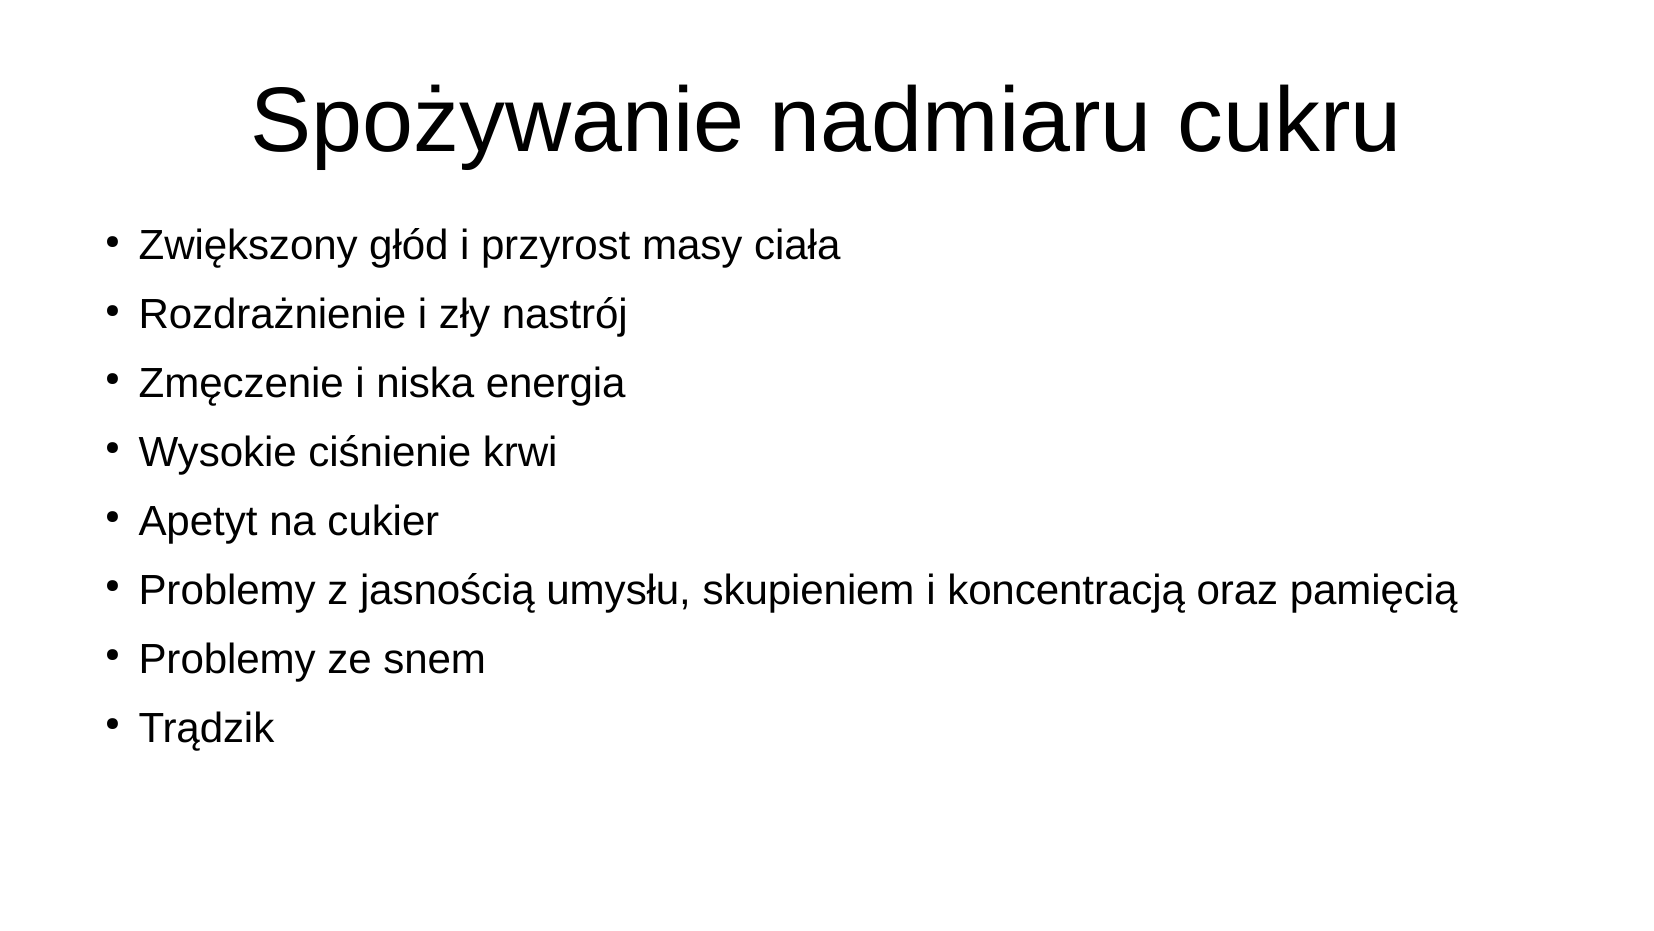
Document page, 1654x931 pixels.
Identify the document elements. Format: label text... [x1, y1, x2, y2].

list Zwiększony głód i przyrost masy ciała Rozdrażnienie i zły nastrój Zmęczenie i niska energia Wysokie ciśnienie krwi Apetyt na cukier Problemy z jasnością umysłu, skupieniem i koncentracją oraz pamięcią Problemy ze snem Trądzik [82, 217, 1571, 758]
title Spożywanie nadmiaru cukru [82, 37, 1571, 193]
